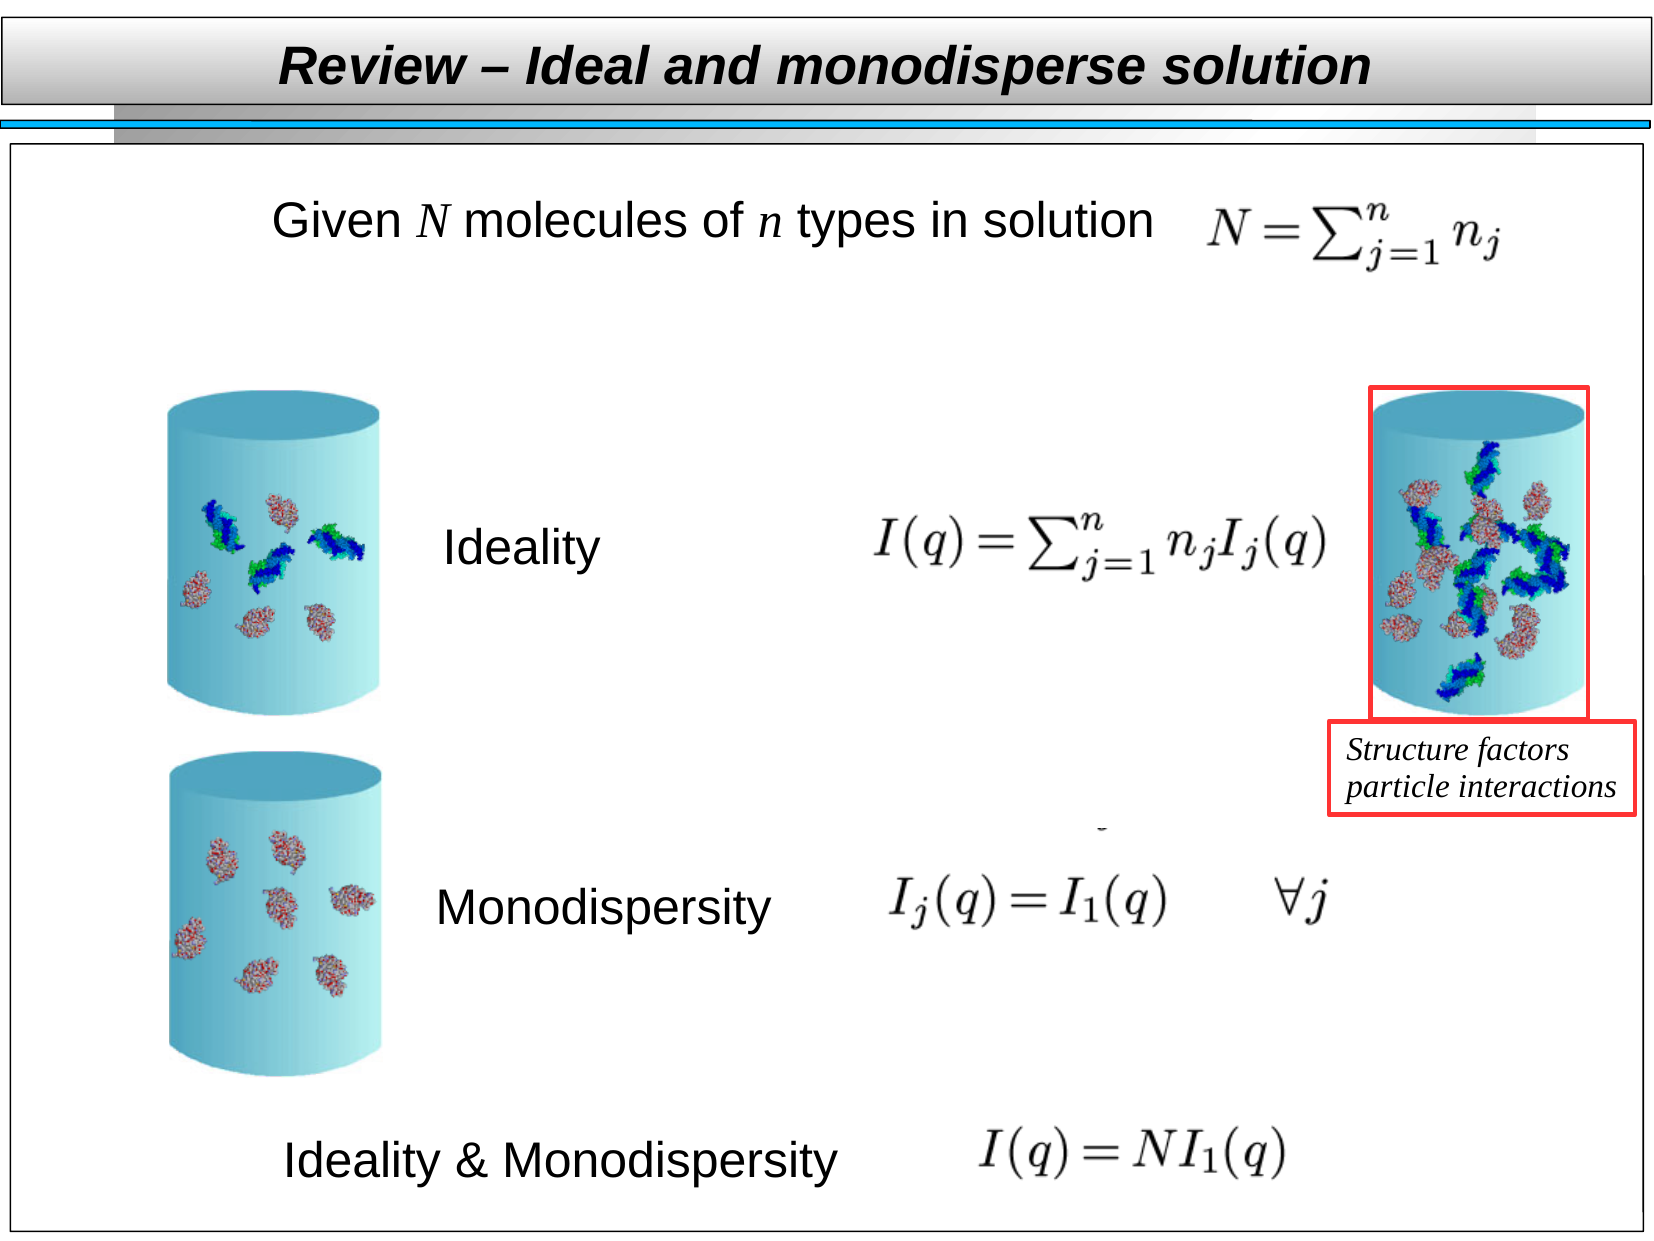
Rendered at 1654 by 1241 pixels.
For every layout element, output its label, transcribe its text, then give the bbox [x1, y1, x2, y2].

text_box Given N molecules of n types in solution [256, 179, 1170, 255]
text_box Ideality [427, 506, 616, 583]
text_box Structure factors particle interactions [1329, 721, 1635, 815]
text_box Monodispersity [420, 866, 787, 943]
picture [167, 389, 381, 717]
picture [840, 389, 1613, 719]
picture [945, 1091, 1328, 1195]
picture [169, 750, 383, 1078]
picture [855, 828, 1380, 949]
text_box [0, 120, 1651, 129]
text_box Ideality & Monodispersity [268, 1119, 853, 1196]
picture [1185, 175, 1537, 286]
text_box Review – Ideal and monodisperse solution [1, 17, 1652, 105]
